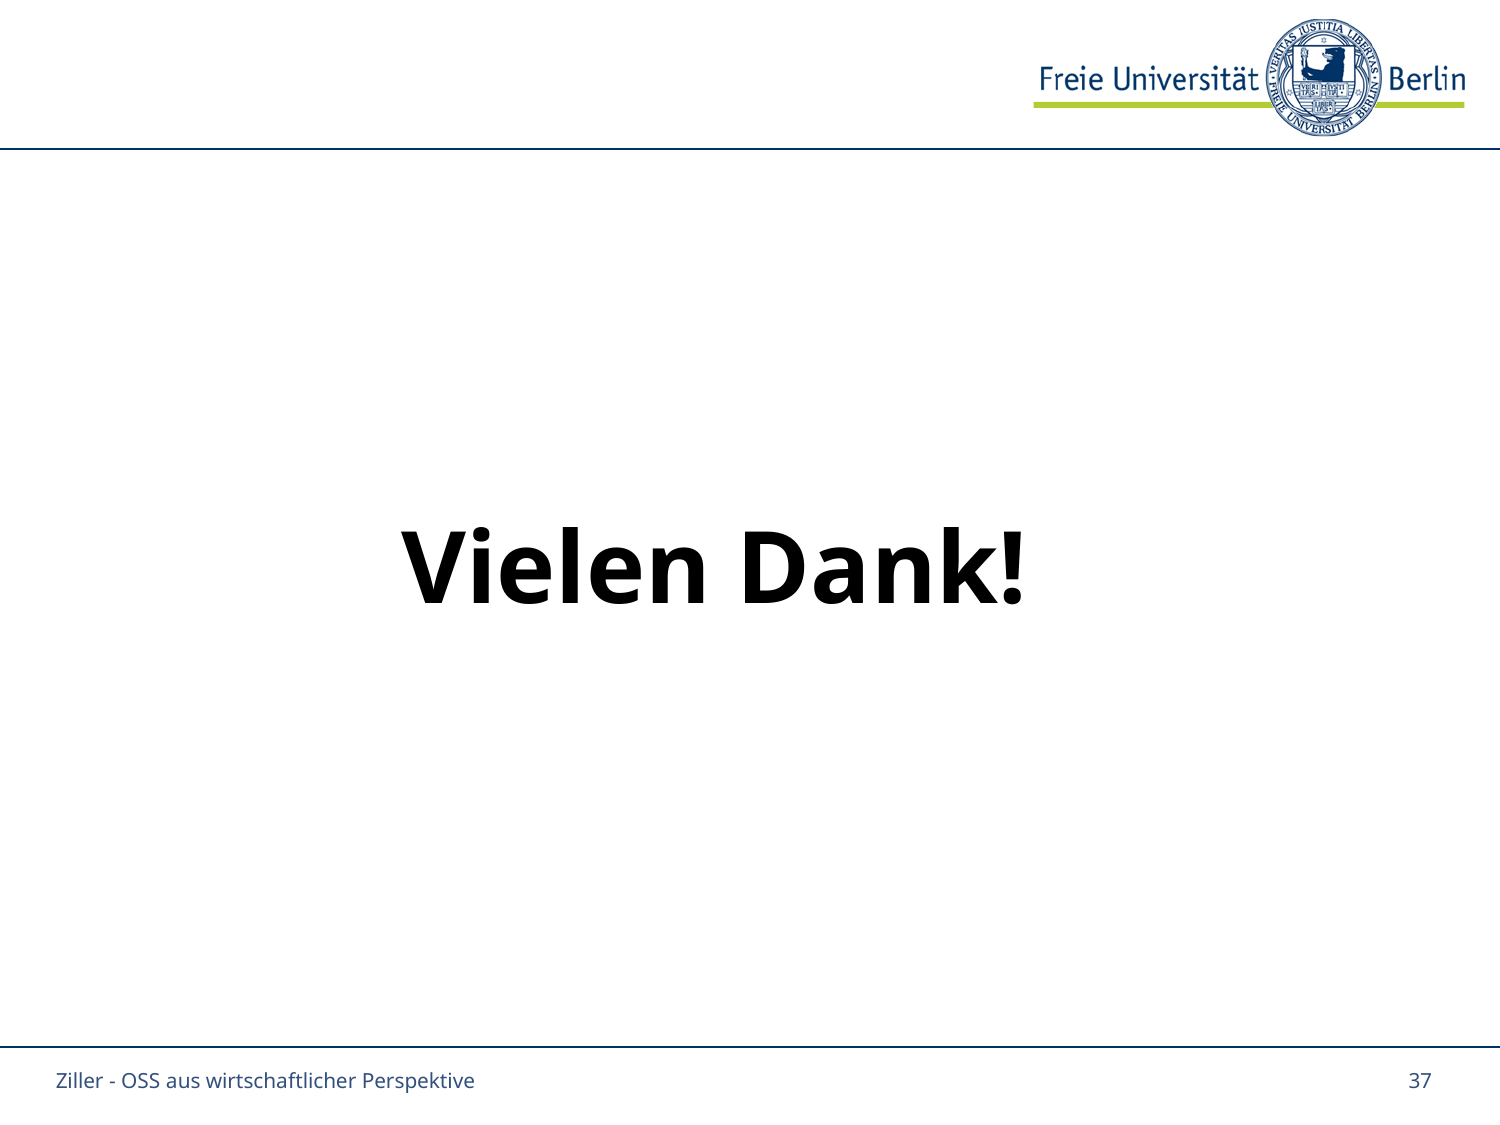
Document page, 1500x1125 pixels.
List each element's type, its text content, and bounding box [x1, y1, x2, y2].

title Vielen Dank! [112, 503, 1318, 641]
picture [1033, 19, 1470, 137]
